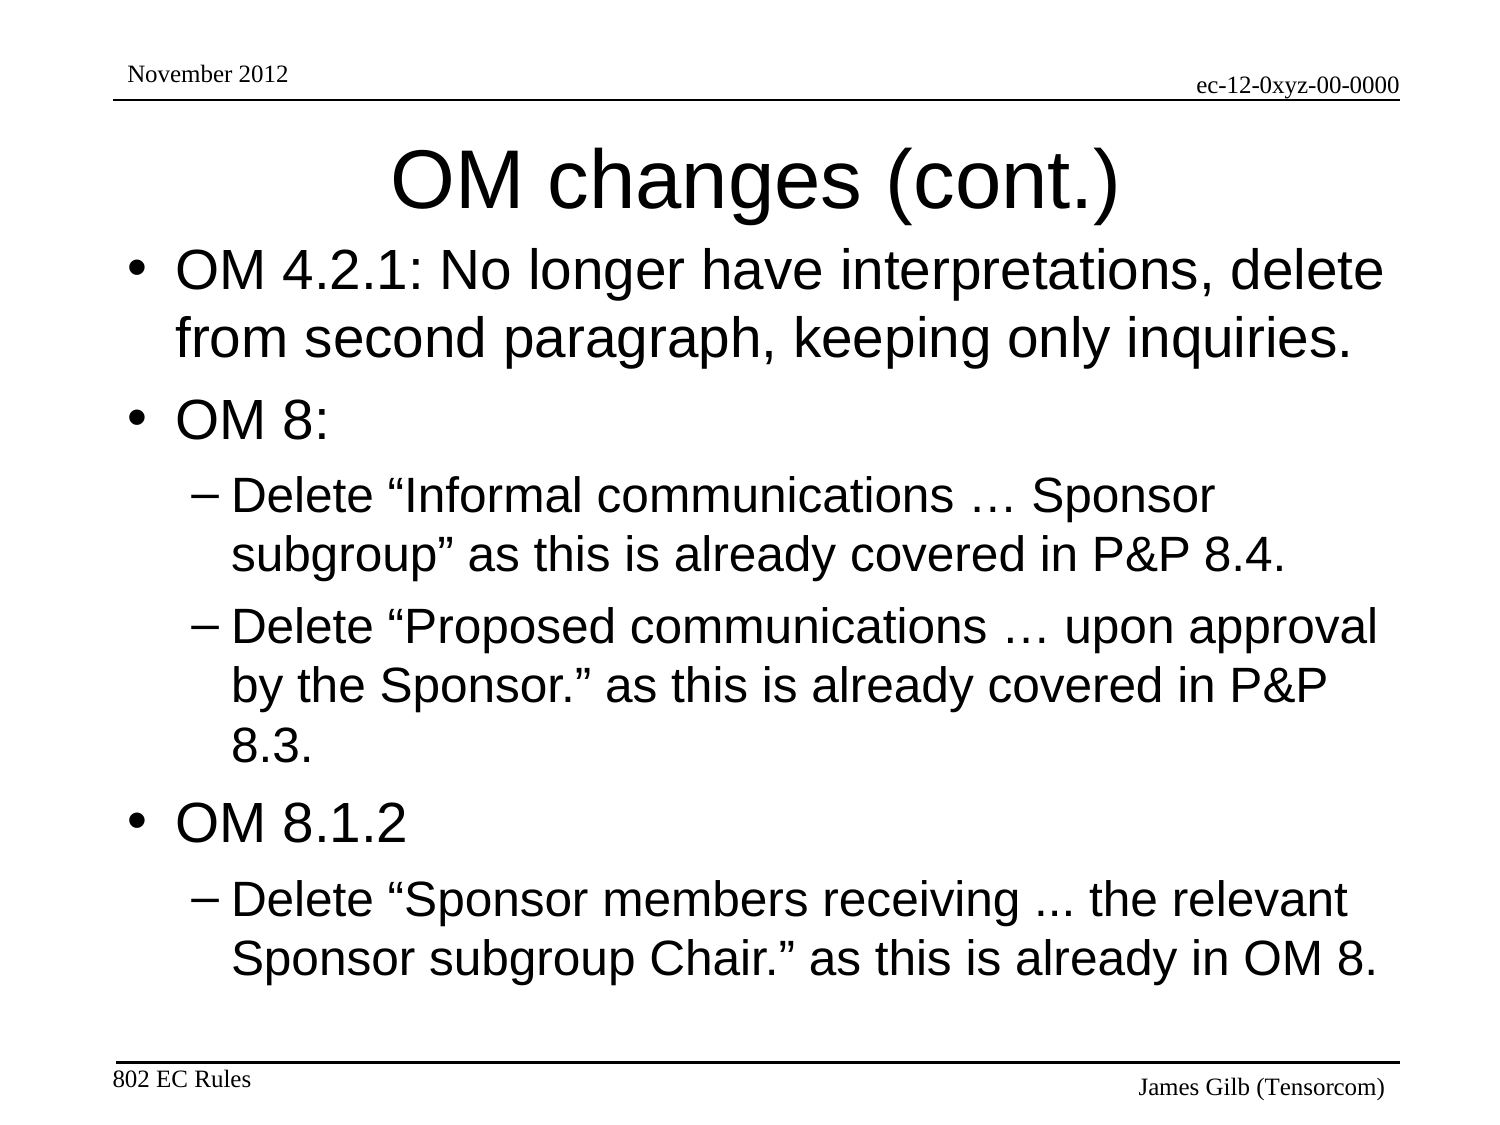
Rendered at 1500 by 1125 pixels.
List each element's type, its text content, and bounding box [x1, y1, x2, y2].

list OM 4.2.1: No longer have interpretations, delete from second paragraph, keeping only inquiries. OM 8: Delete “Informal communications … Sponsor subgroup” as this is already covered in P&P 8.4. Delete “Proposed communications … upon approval by the Sponsor.” as this is already covered in P&P 8.3. OM 8.1.2 Delete “Sponsor members receiving ... the relevant Sponsor subgroup Chair.” as this is already in OM 8. [112, 224, 1426, 1051]
title OM changes (cont.) [112, 112, 1401, 224]
